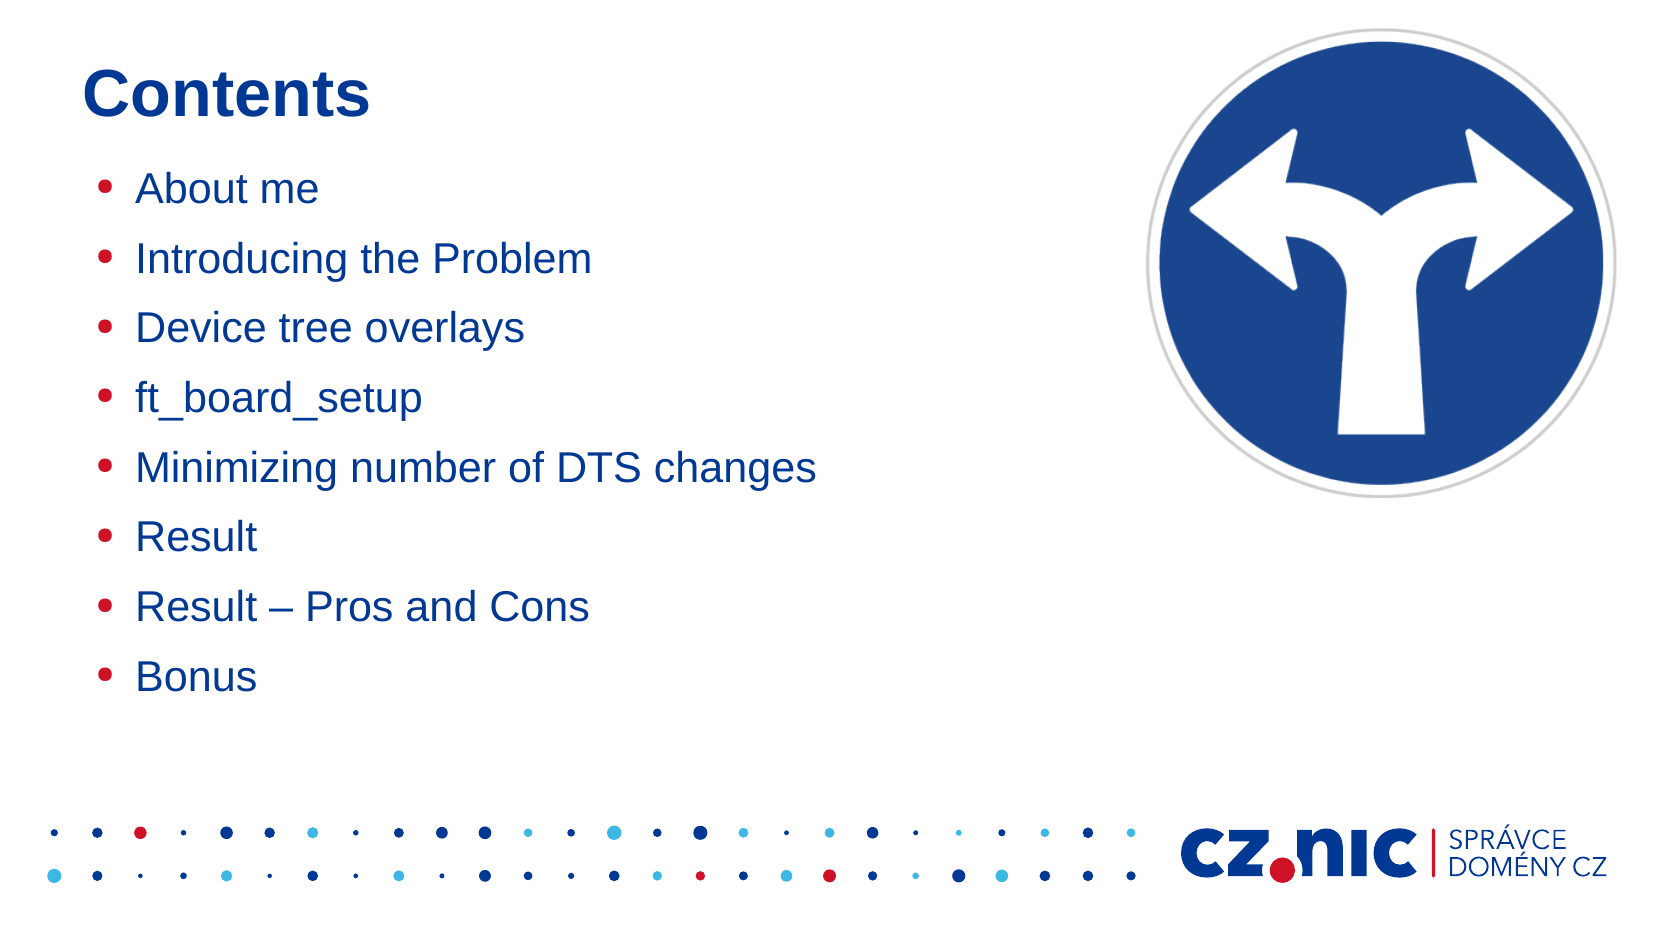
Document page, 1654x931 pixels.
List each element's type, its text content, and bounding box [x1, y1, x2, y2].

picture [1126, 0, 1642, 532]
list About me Introducing the Problem Device tree overlays ft_board_setup Minimizing number of DTS changes Result Result – Pros and Cons Bonus [82, 164, 1571, 704]
title Contents [82, 53, 1126, 133]
